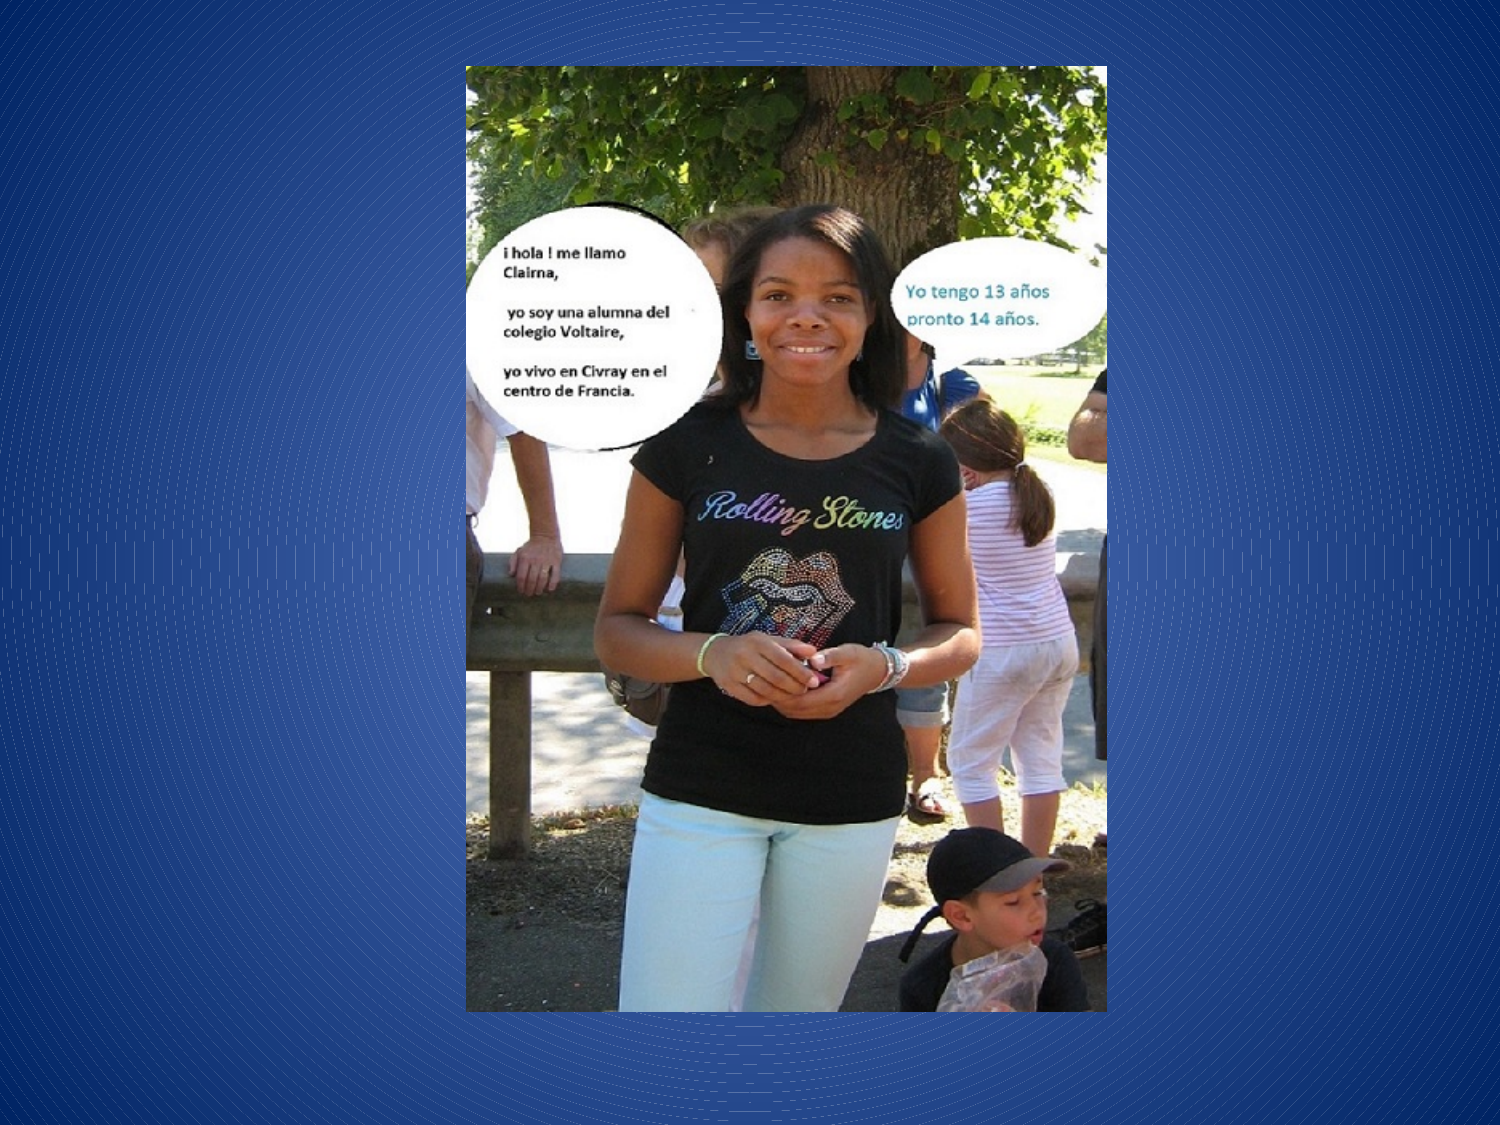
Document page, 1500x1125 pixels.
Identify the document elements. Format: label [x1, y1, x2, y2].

picture [466, 66, 1107, 1012]
